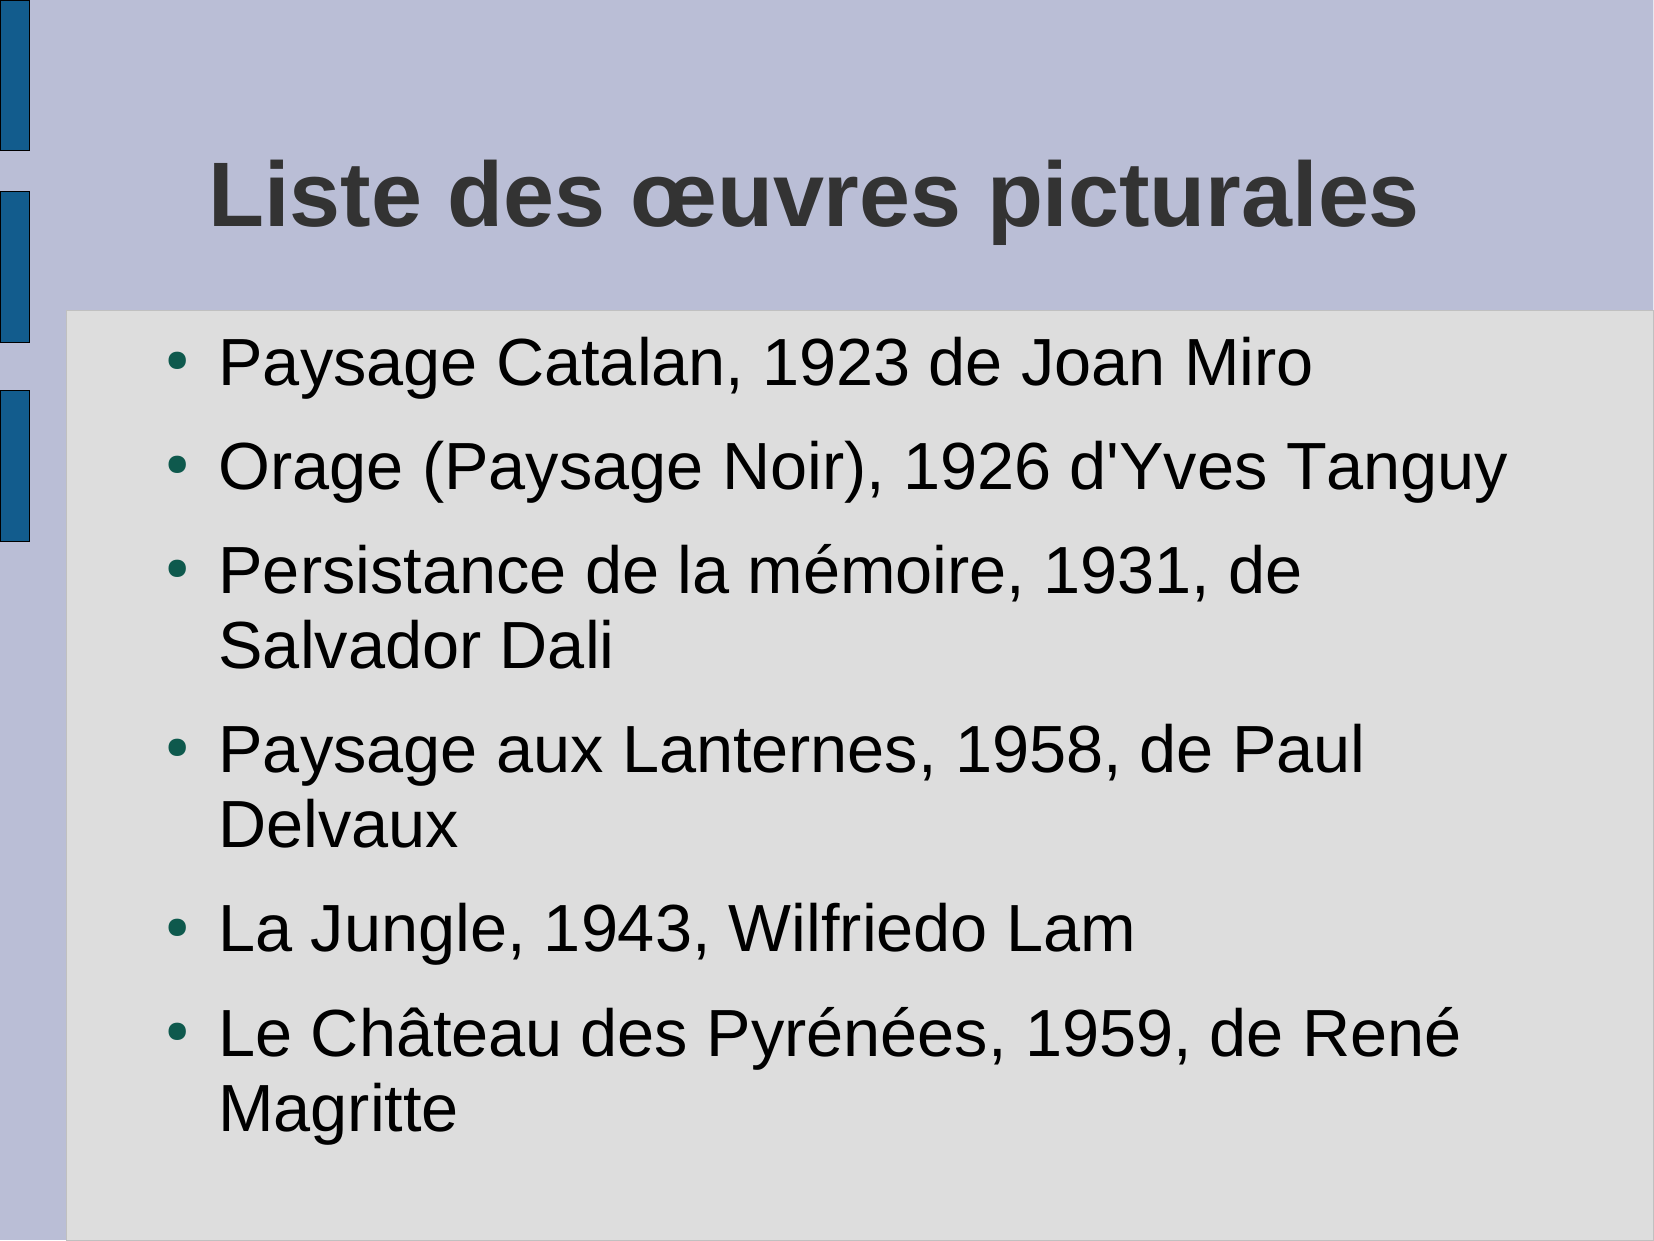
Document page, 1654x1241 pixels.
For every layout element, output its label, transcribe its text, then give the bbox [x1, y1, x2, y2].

title Liste des œuvres picturales [121, 91, 1534, 299]
list Paysage Catalan, 1923 de Joan Miro Orage (Paysage Noir), 1926 d'Yves Tanguy Persistance de la mémoire, 1931, de Salvador Dali Paysage aux Lanternes, 1958, de Paul Delvaux La Jungle, 1943, Wilfriedo Lam Le Château des Pyrénées, 1959, de René Magritte [147, 324, 1536, 1146]
